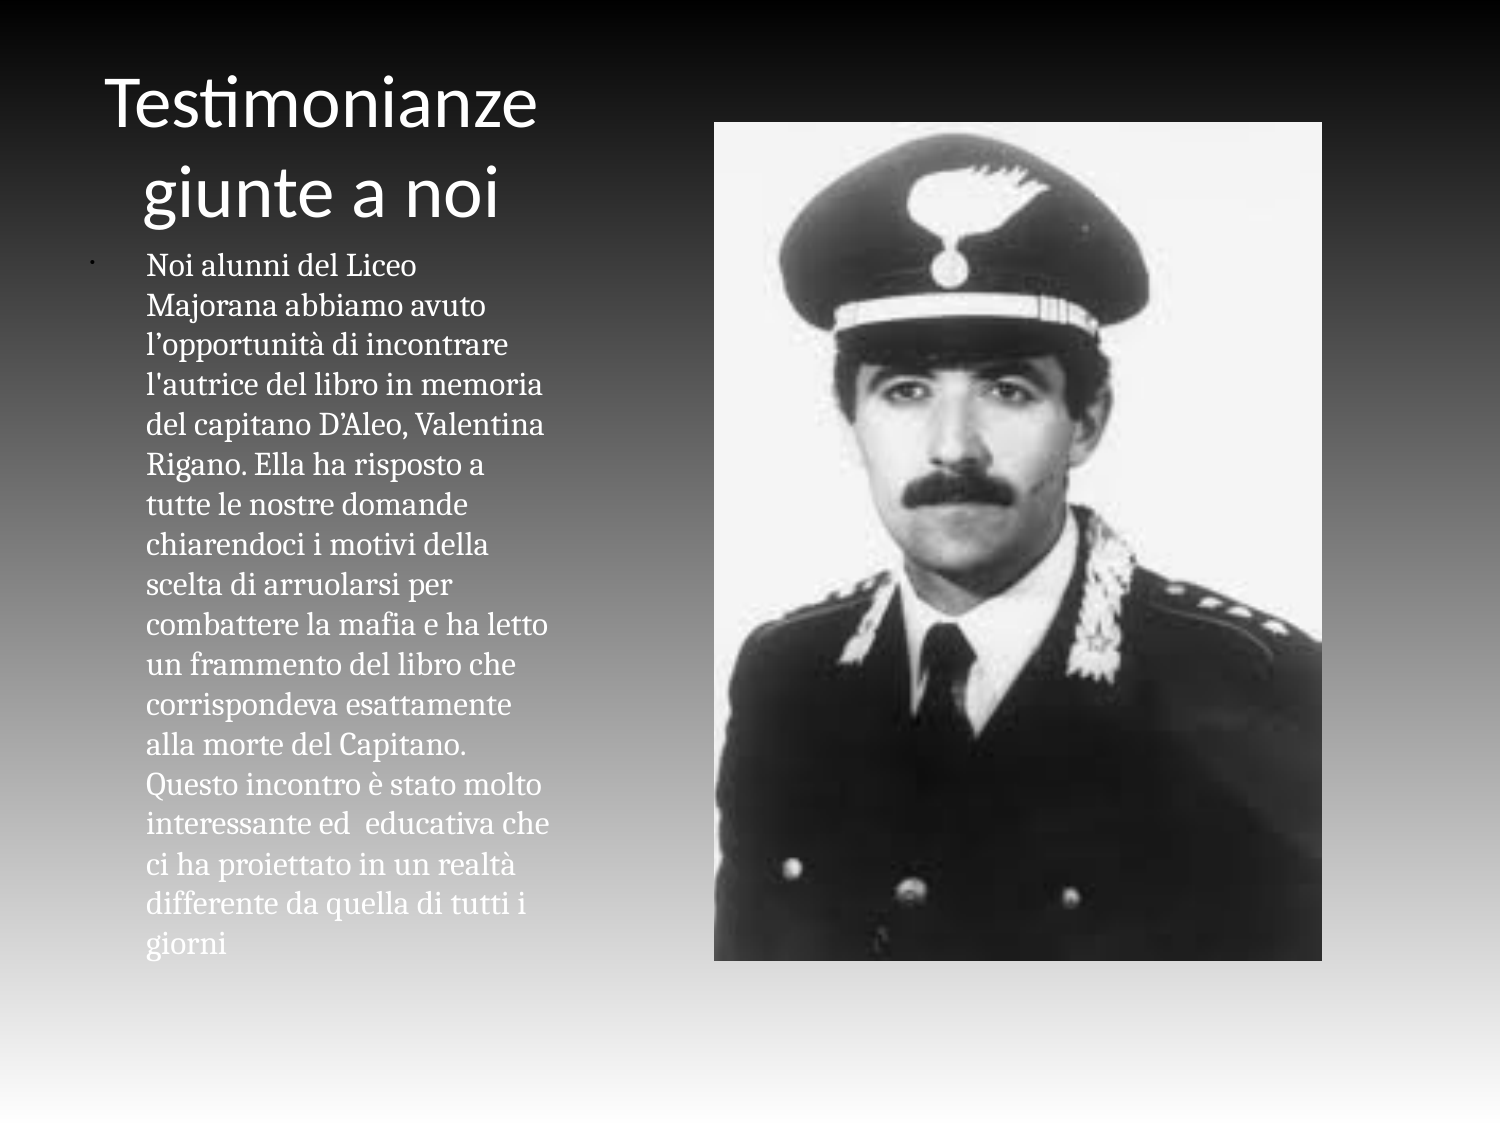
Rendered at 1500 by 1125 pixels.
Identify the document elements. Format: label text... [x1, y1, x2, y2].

list Noi alunni del Liceo Majorana abbiamo avuto l’opportunità di incontrare l'autrice del libro in memoria del capitano D’Aleo, Valentina Rigano. Ella ha risposto a tutte le nostre domande chiarendoci i motivi della scelta di arruolarsi per combattere la mafia e ha letto un frammento del libro che corrispondeva esattamente alla morte del Capitano. Questo incontro è stato molto interessante ed educativa che ci ha proiettato in un realtà differente da quella di tutti i giorni [75, 235, 569, 1005]
title Testimonianze giunte a noi [75, 44, 569, 235]
picture [714, 122, 1322, 961]
